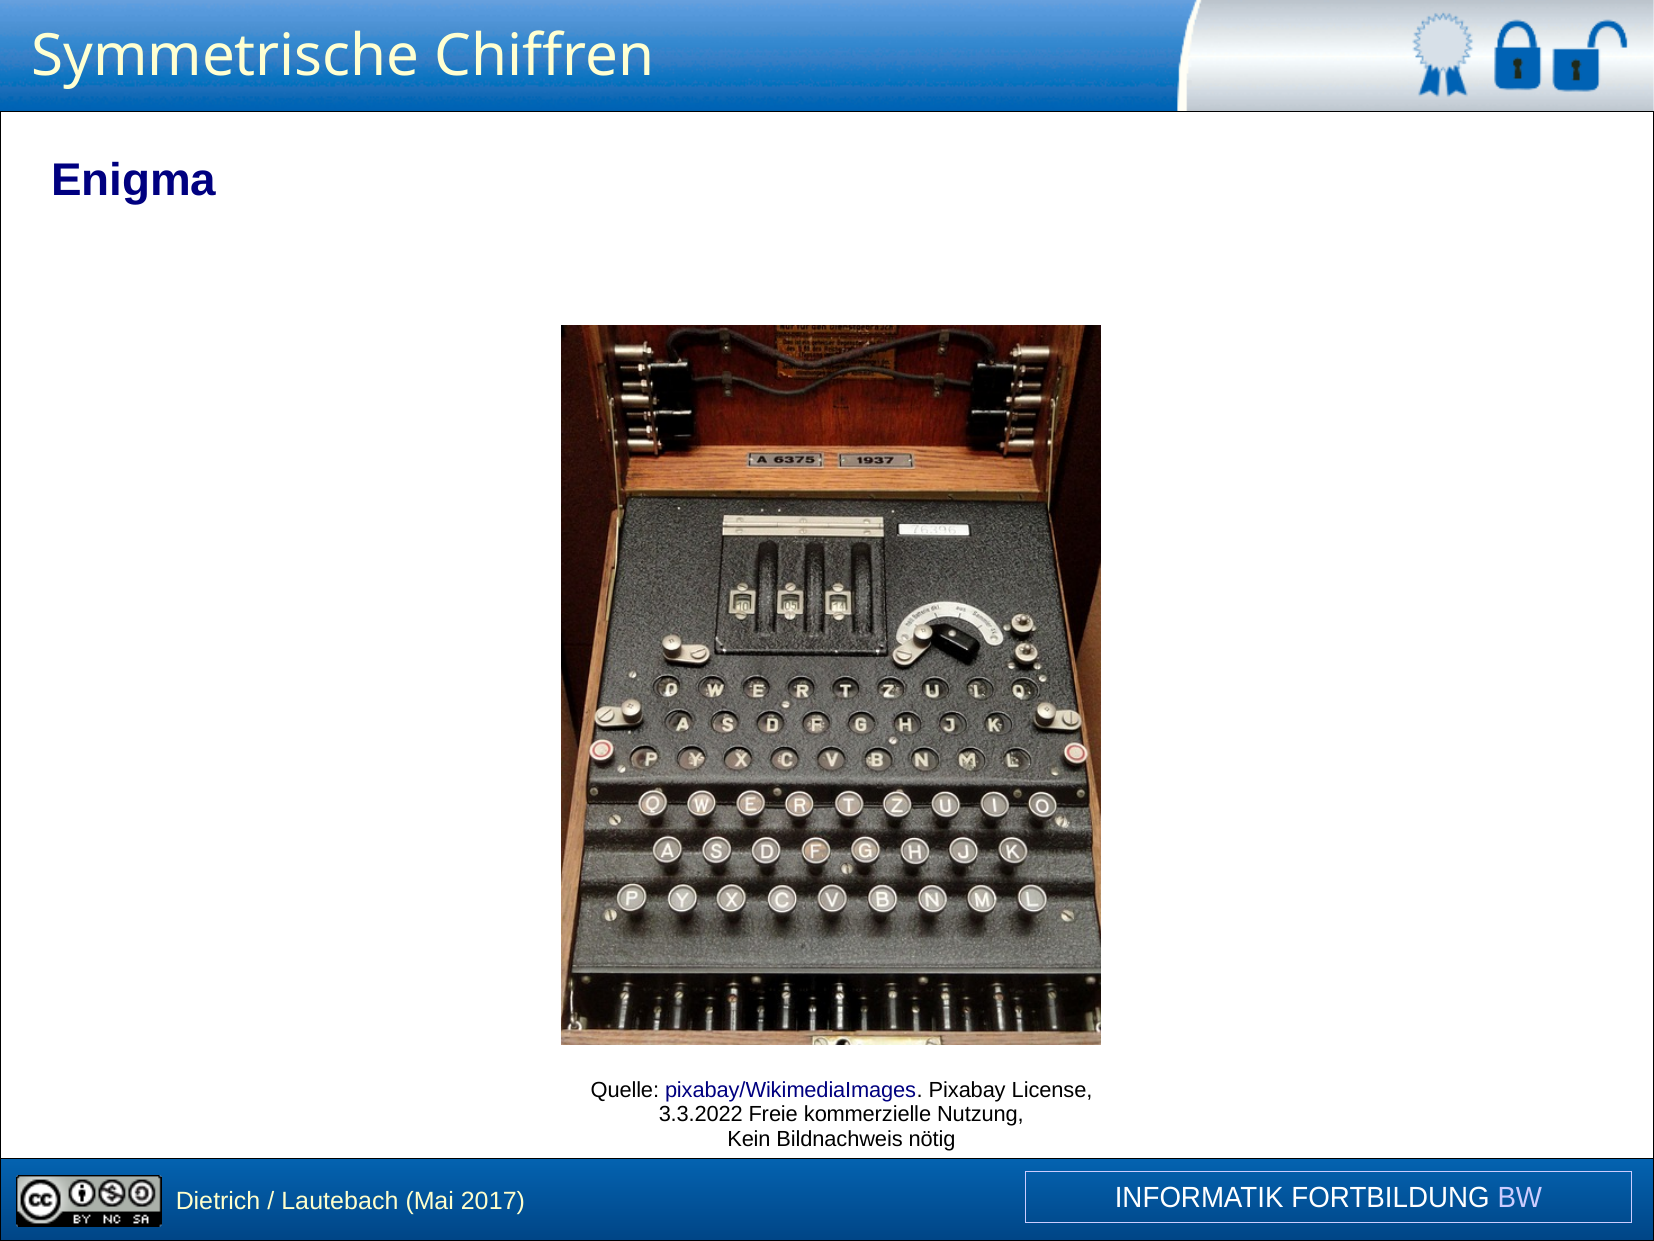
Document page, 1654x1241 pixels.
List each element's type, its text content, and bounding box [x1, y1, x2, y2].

picture [0, 0, 1654, 111]
text_box Enigma [36, 146, 1617, 214]
picture [16, 1175, 162, 1227]
picture [561, 325, 1101, 1045]
title Symmetrische Chiffren [31, 14, 1151, 92]
text_box Quelle: pixabay/WikimediaImages. Pixabay License, 3.3.2022 Freie kommerzielle Nutzung, Kein Bildnachweis nötig [531, 1070, 1158, 1158]
